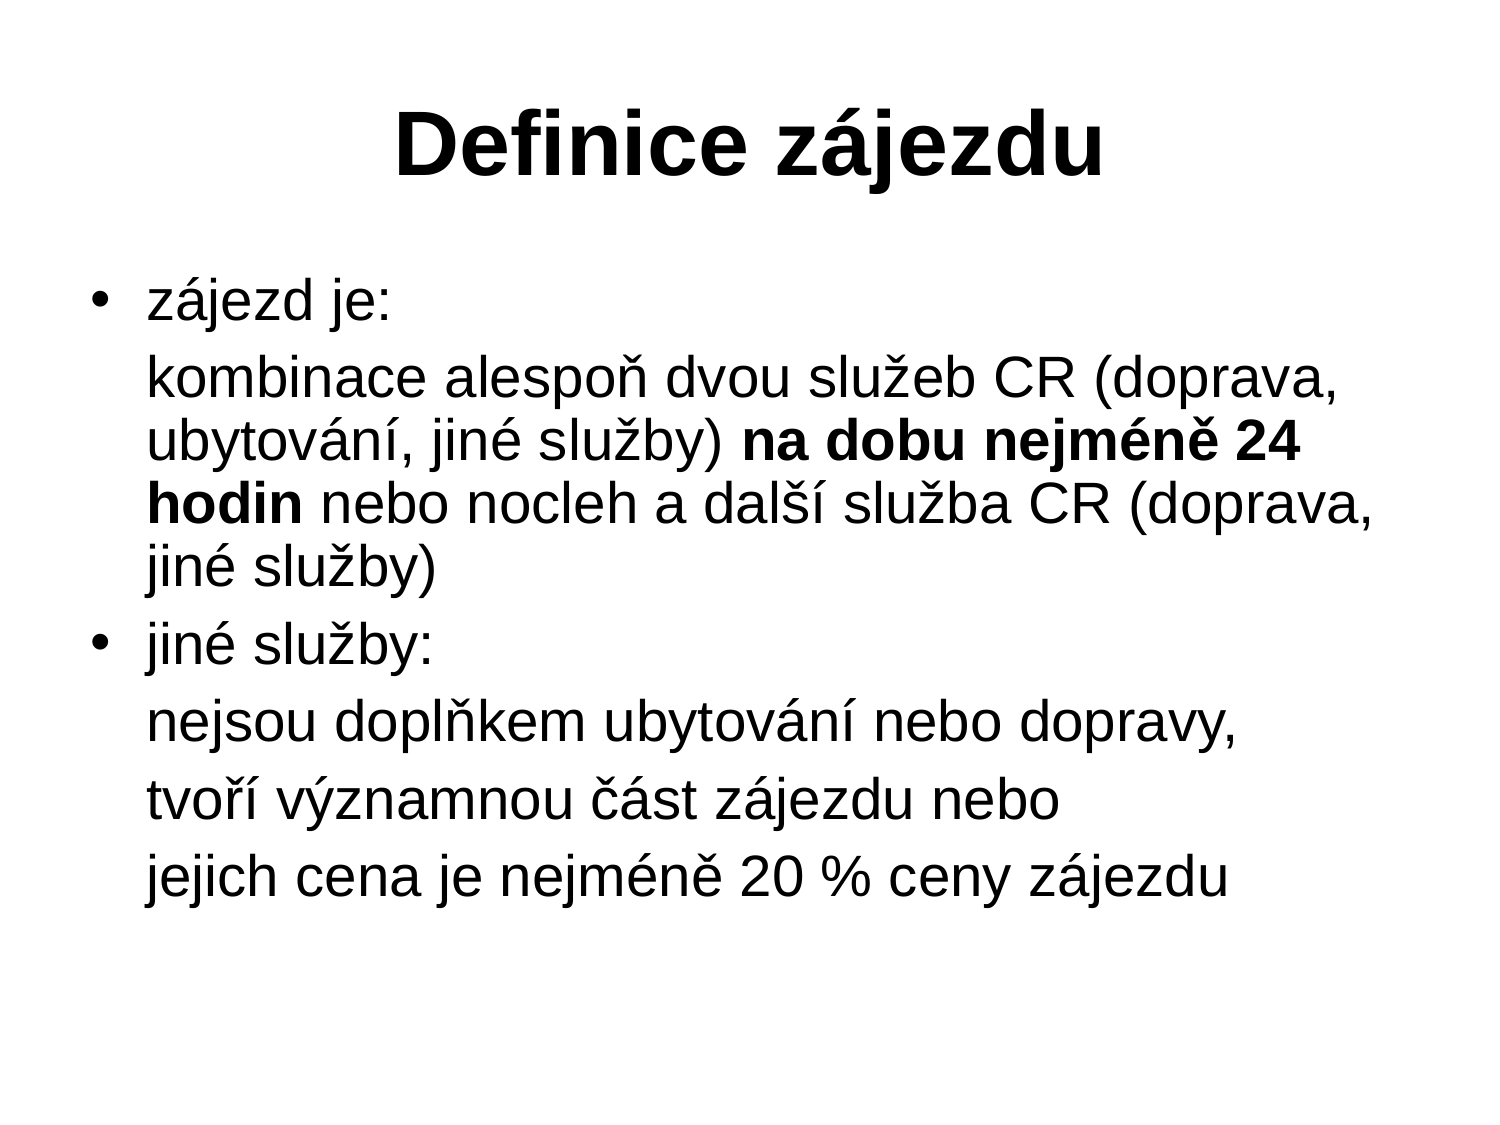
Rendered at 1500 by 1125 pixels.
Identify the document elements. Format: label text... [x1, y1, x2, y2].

title Definice zájezdu [75, 45, 1426, 233]
list zájezd je: kombinace alespoň dvou služeb CR (doprava, ubytování, jiné služby) na dobu nejméně 24 hodin nebo nocleh a další služba CR (doprava, jiné služby) jiné služby: nejsou doplňkem ubytování nebo dopravy, tvoří významnou část zájezdu nebo jejich cena je nejméně 20 % ceny zájezdu [75, 262, 1426, 1006]
